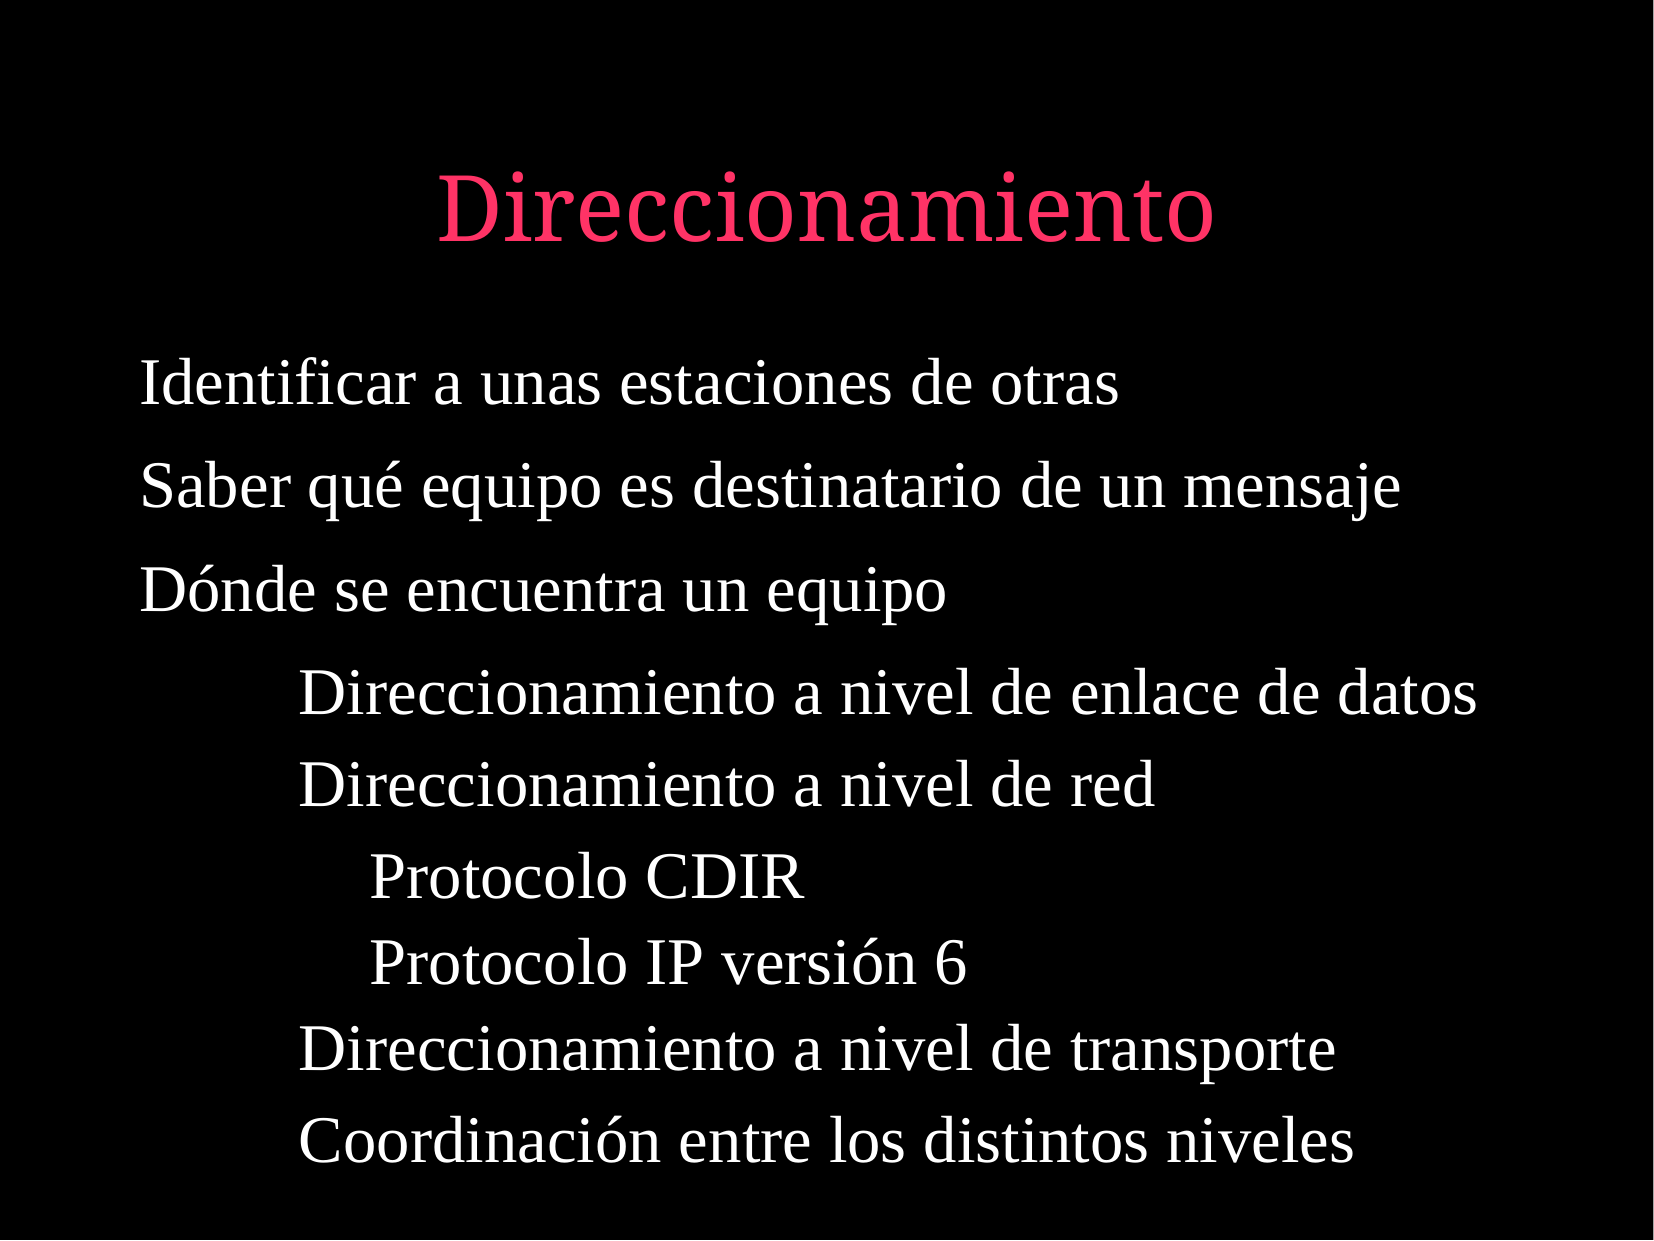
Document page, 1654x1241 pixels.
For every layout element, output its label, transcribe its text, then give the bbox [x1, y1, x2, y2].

title Direccionamiento [121, 102, 1534, 311]
list Identificar a unas estaciones de otras Saber qué equipo es destinatario de un mensaje Dónde se encuentra un equipo Direccionamiento a nivel de enlace de datos Direccionamiento a nivel de red Protocolo CDIR Protocolo IP versión 6 Direccionamiento a nivel de transporte Coordinación entre los distintos niveles [121, 344, 1534, 1177]
